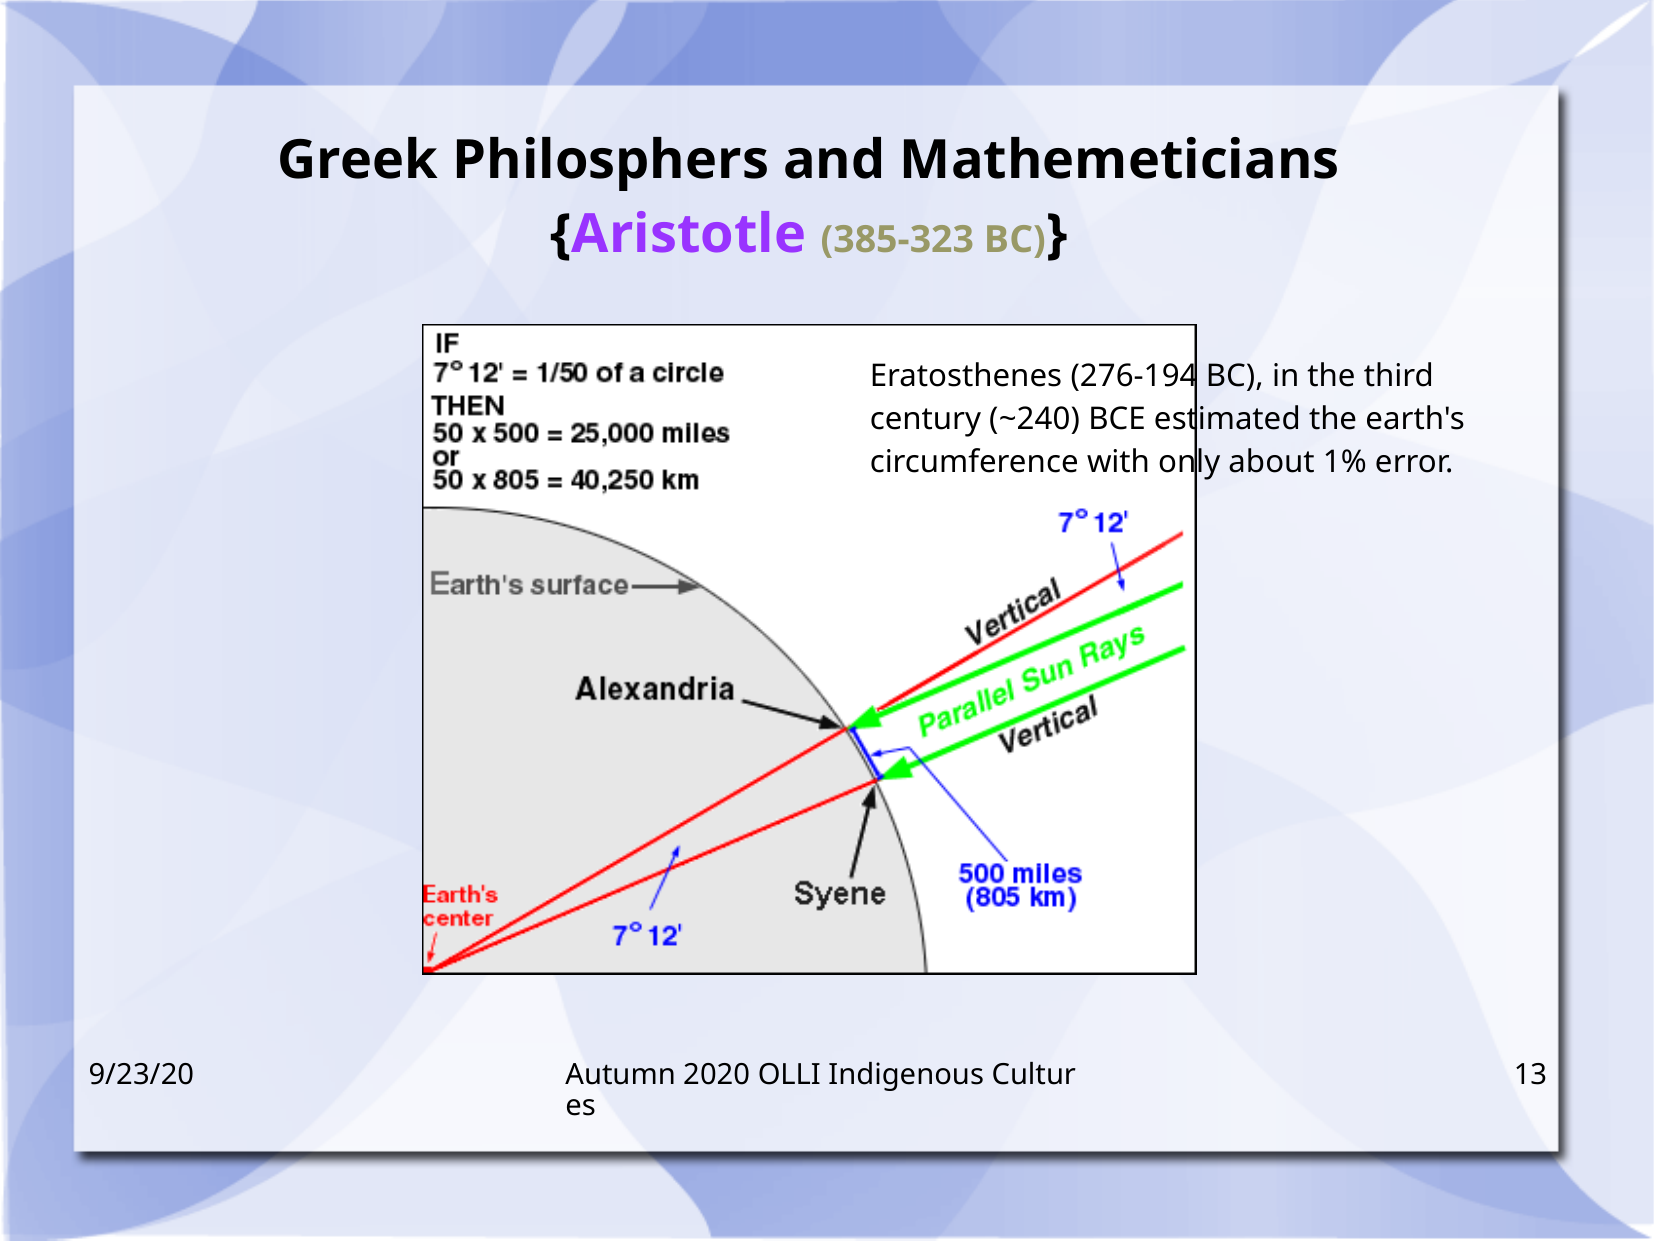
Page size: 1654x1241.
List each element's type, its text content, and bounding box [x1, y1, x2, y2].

picture [0, 0, 1654, 1241]
title Greek Philosphers and Mathemeticians {Aristotle (385-323 BC)} [82, 90, 1536, 298]
text_box Eratosthenes (276-194 BC), in the third century (~240) BCE estimated the earth's circumference with only about 1% error. [855, 346, 1532, 512]
